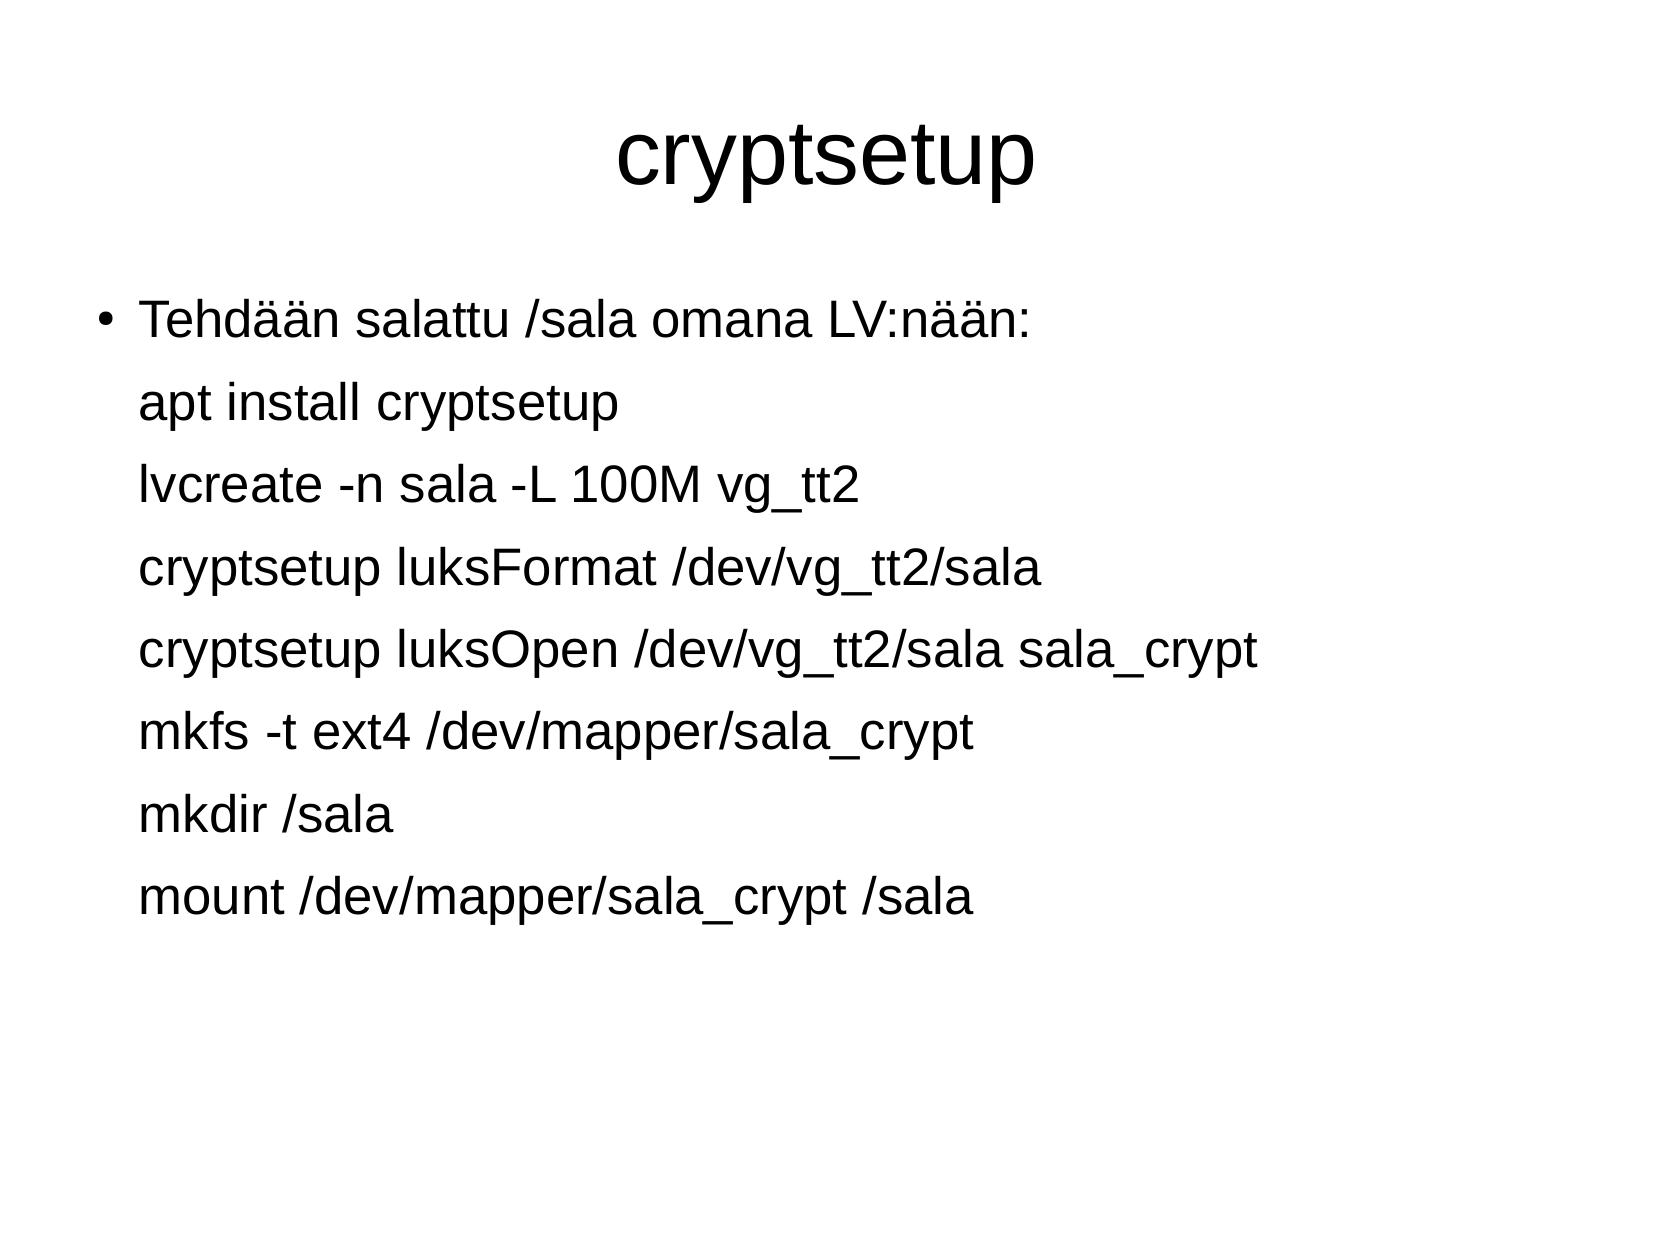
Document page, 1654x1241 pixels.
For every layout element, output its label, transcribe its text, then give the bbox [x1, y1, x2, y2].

list Tehdään salattu /sala omana LV:nään: apt install cryptsetup lvcreate -n sala -L 100M vg_tt2 cryptsetup luksFormat /dev/vg_tt2/sala cryptsetup luksOpen /dev/vg_tt2/sala sala_crypt mkfs -t ext4 /dev/mapper/sala_crypt mkdir /sala mount /dev/mapper/sala_crypt /sala [82, 290, 1571, 1010]
title cryptsetup [82, 49, 1571, 257]
